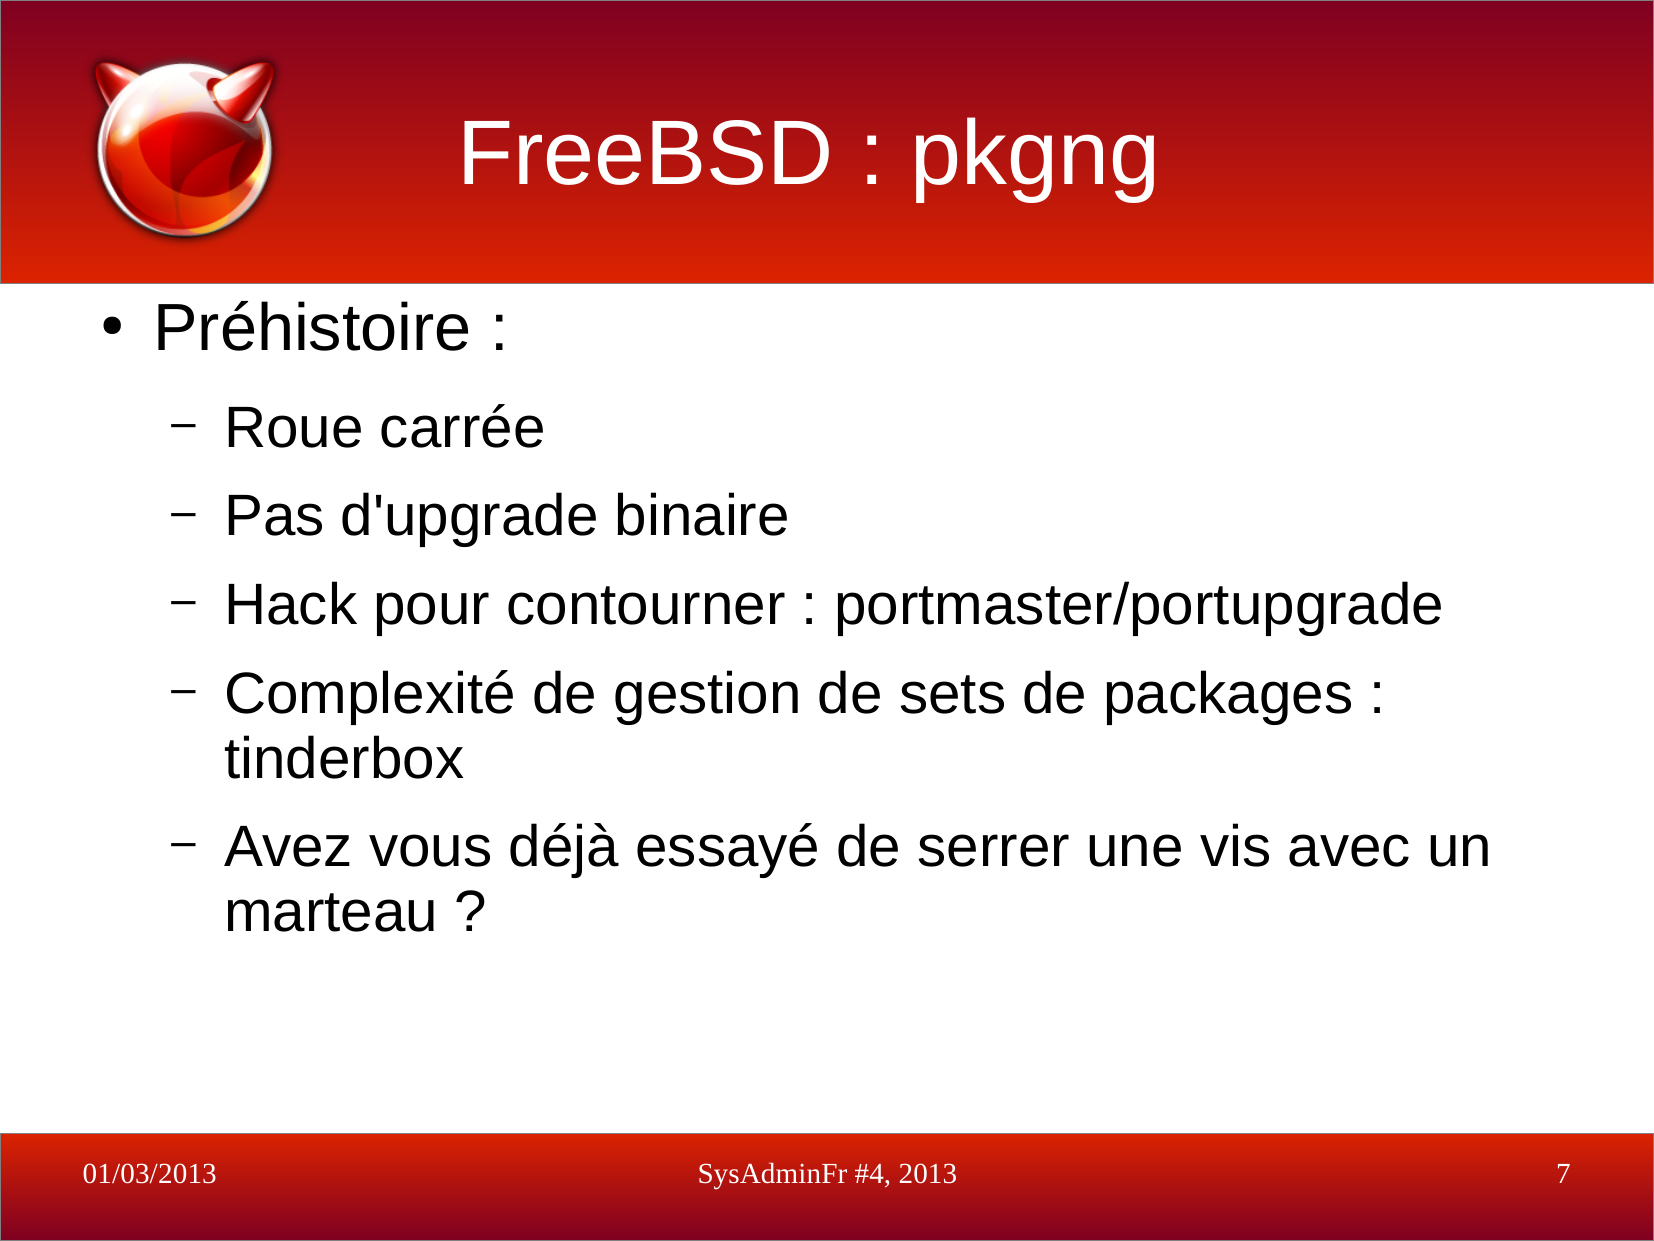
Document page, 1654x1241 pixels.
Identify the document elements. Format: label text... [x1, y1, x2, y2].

title FreeBSD : pkgng [82, 49, 1536, 257]
list Préhistoire : Roue carrée Pas d'upgrade binaire Hack pour contourner : portmaster/portupgrade Complexité de gestion de sets de packages : tinderbox Avez vous déjà essayé de serrer une vis avec un marteau ? [82, 290, 1538, 1010]
